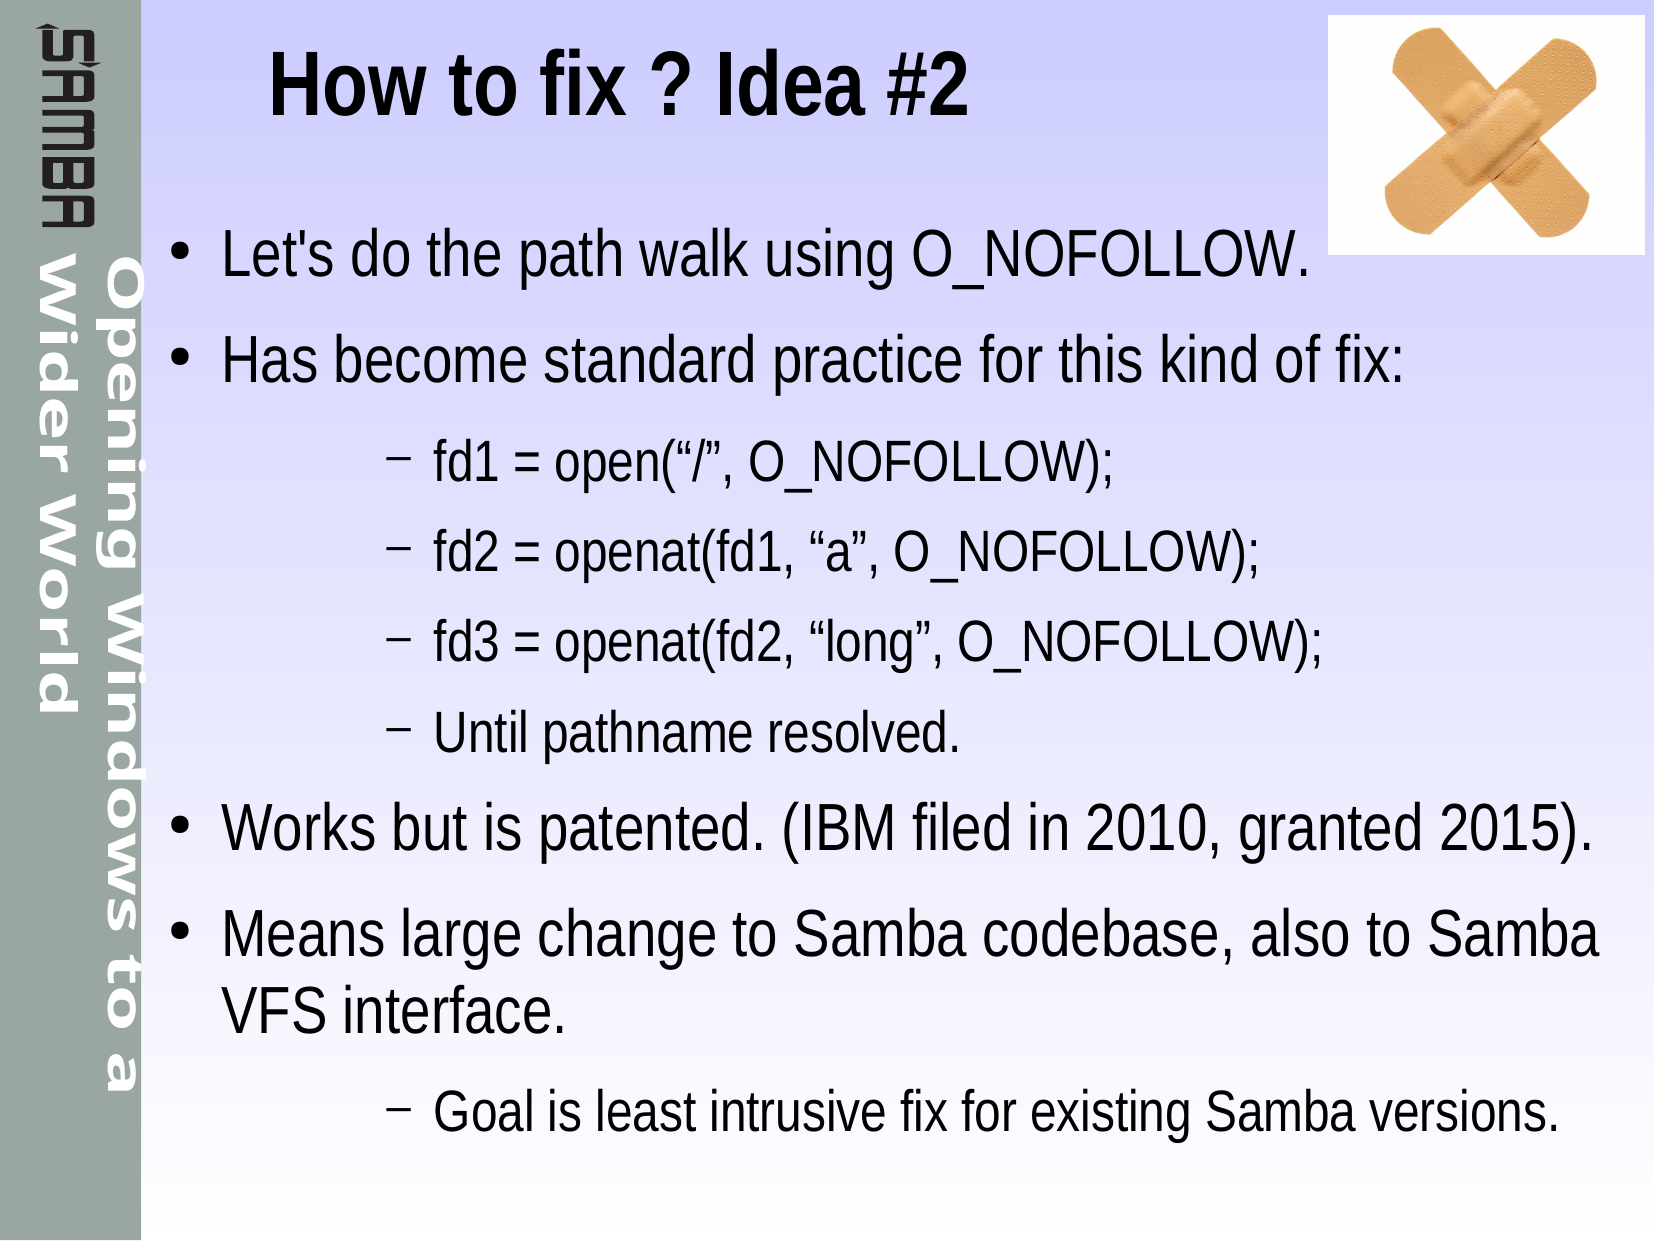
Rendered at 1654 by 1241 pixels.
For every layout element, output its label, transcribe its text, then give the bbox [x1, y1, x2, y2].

picture [1328, 15, 1645, 255]
title How to fix ? Idea #2 [183, 0, 1057, 166]
list Let's do the path walk using O_NOFOLLOW. Has become standard practice for this kind of fix: fd1 = open(“/”, O_NOFOLLOW); fd2 = openat(fd1, “a”, O_NOFOLLOW); fd3 = openat(fd2, “long”, O_NOFOLLOW); Until pathname resolved. Works but is patented. (IBM filed in 2010, granted 2015). Means large change to Samba codebase, also to Samba VFS interface. Goal is least intrusive fix for existing Samba versions. [150, 213, 1605, 1169]
